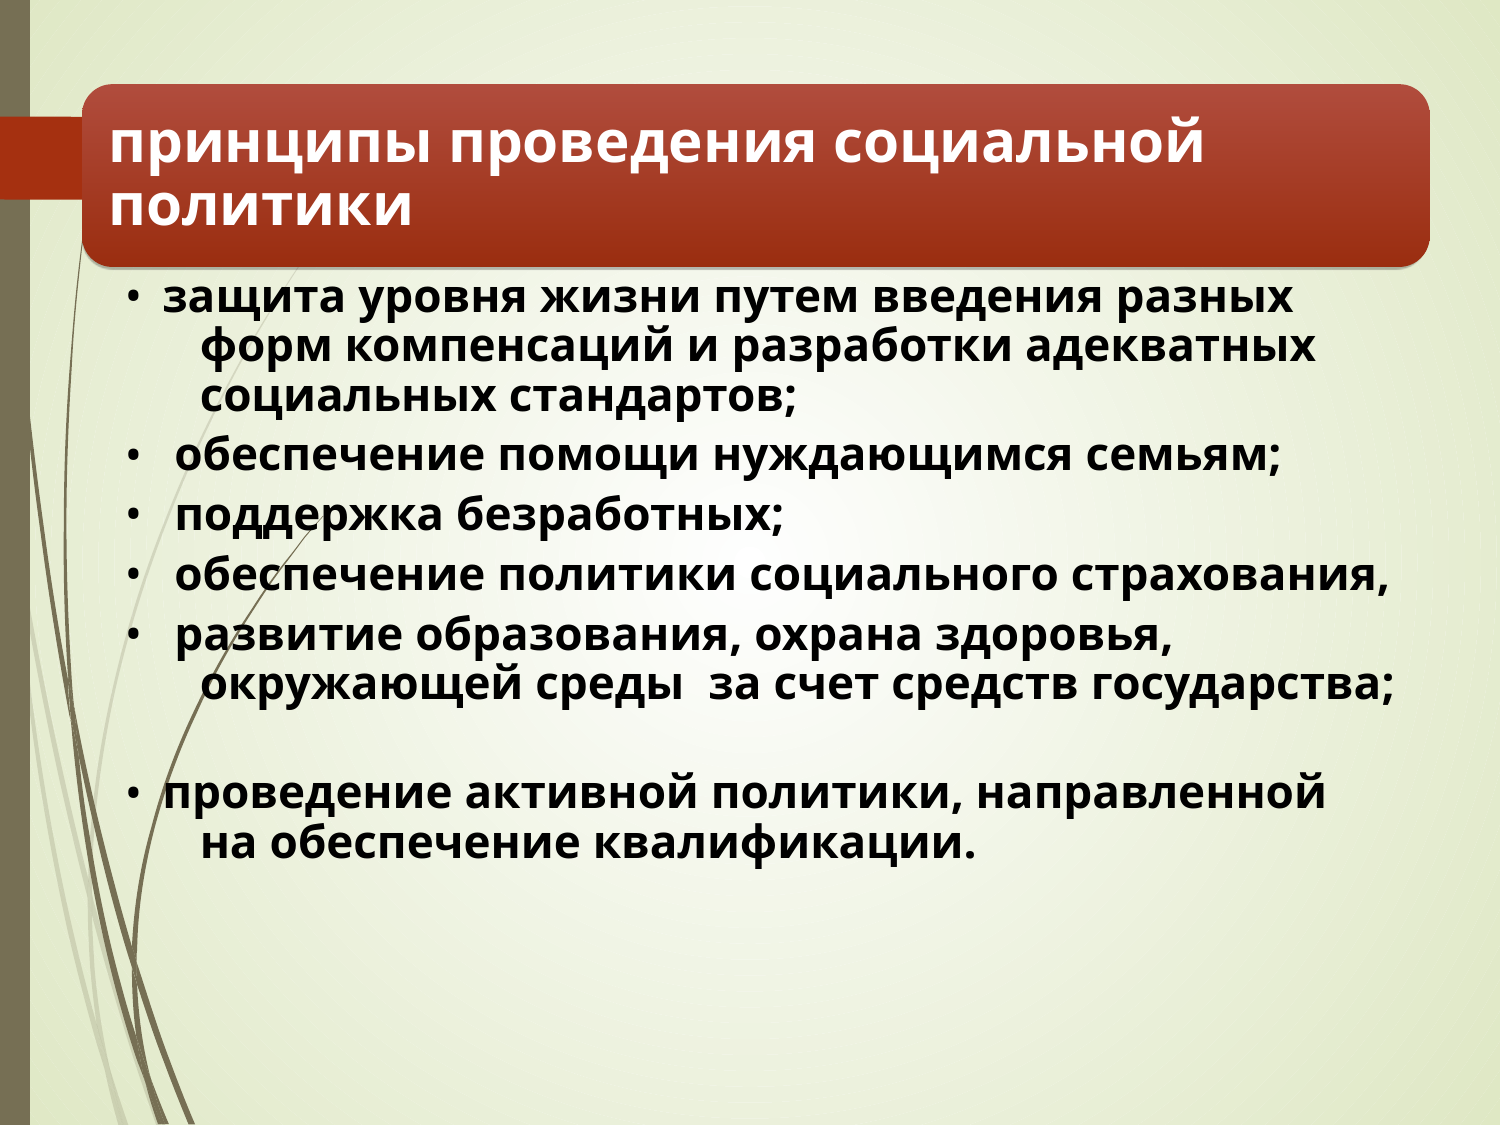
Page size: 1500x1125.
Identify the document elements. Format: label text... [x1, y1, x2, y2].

text_box защита уровня жизни путем введения разных форм компенсаций и разработки адекватных социальных стандартов; обеспечение помощи нуждающимся семьям; поддержка безработных; обеспечение политики социального страхования, развитие образования, охрана здоровья, окружающей среды за счет средств государства; проведение активной политики, направленной на обеспечение квалификации. [82, 266, 1430, 847]
text_box принципы проведения социальной политики [82, 84, 1430, 266]
